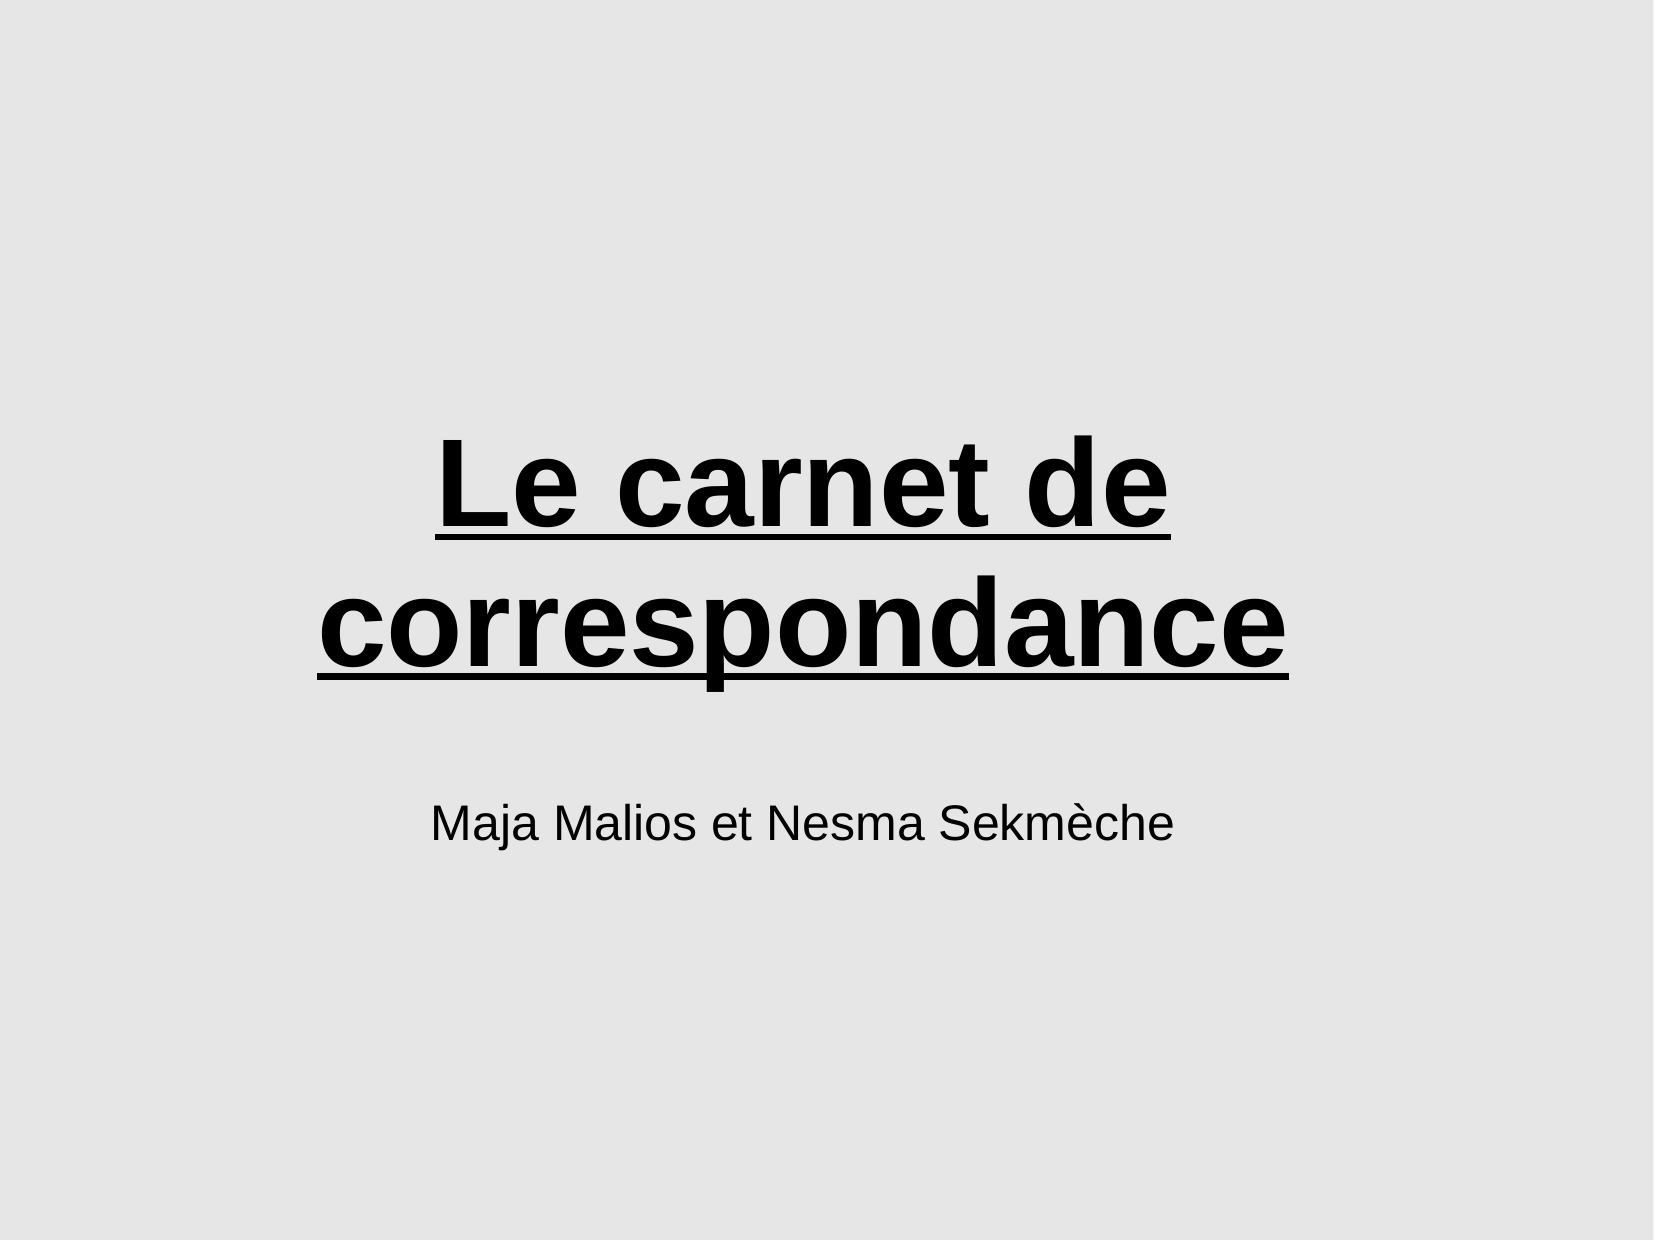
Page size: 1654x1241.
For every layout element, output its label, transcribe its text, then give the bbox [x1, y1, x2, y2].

title Le carnet de correspondance Maja Malios et Nesma Sekmèche [59, 413, 1548, 852]
